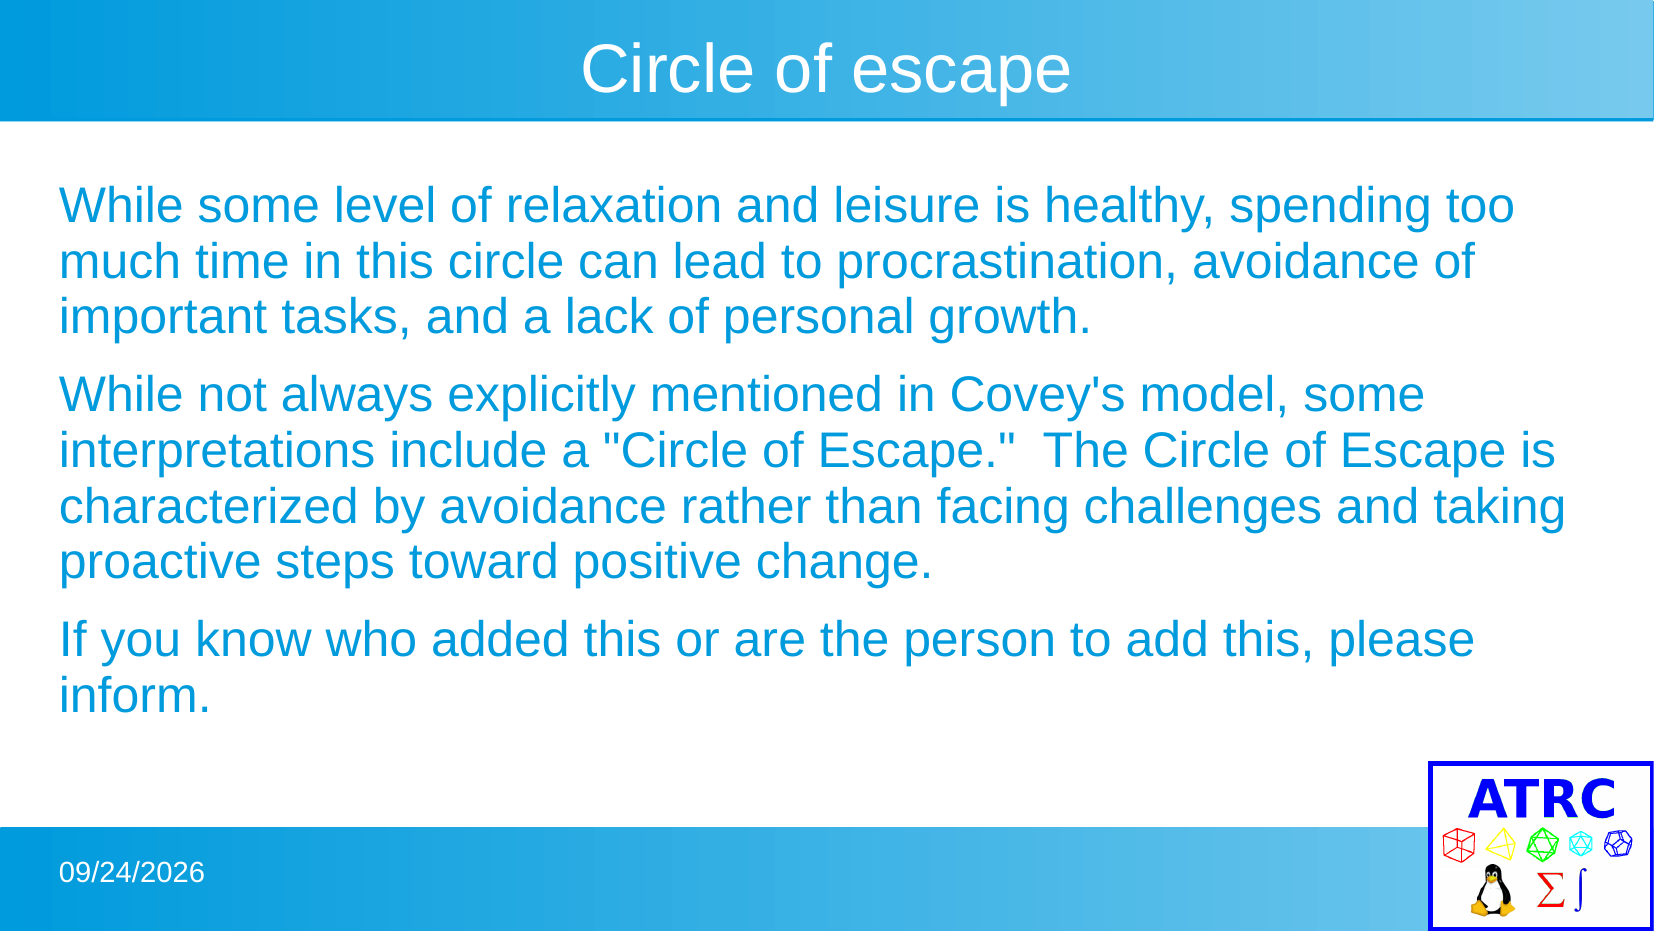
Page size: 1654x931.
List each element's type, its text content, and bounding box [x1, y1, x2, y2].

title Circle of escape [59, 29, 1595, 108]
picture [1428, 761, 1654, 931]
list While some level of relaxation and leisure is healthy, spending too much time in this circle can lead to procrastination, avoidance of important tasks, and a lack of personal growth. While not always explicitly mentioned in Covey's model, some interpretations include a "Circle of Escape." The Circle of Escape is characterized by avoidance rather than facing challenges and taking proactive steps toward positive change. If you know who added this or are the person to add this, please inform. [59, 177, 1595, 768]
